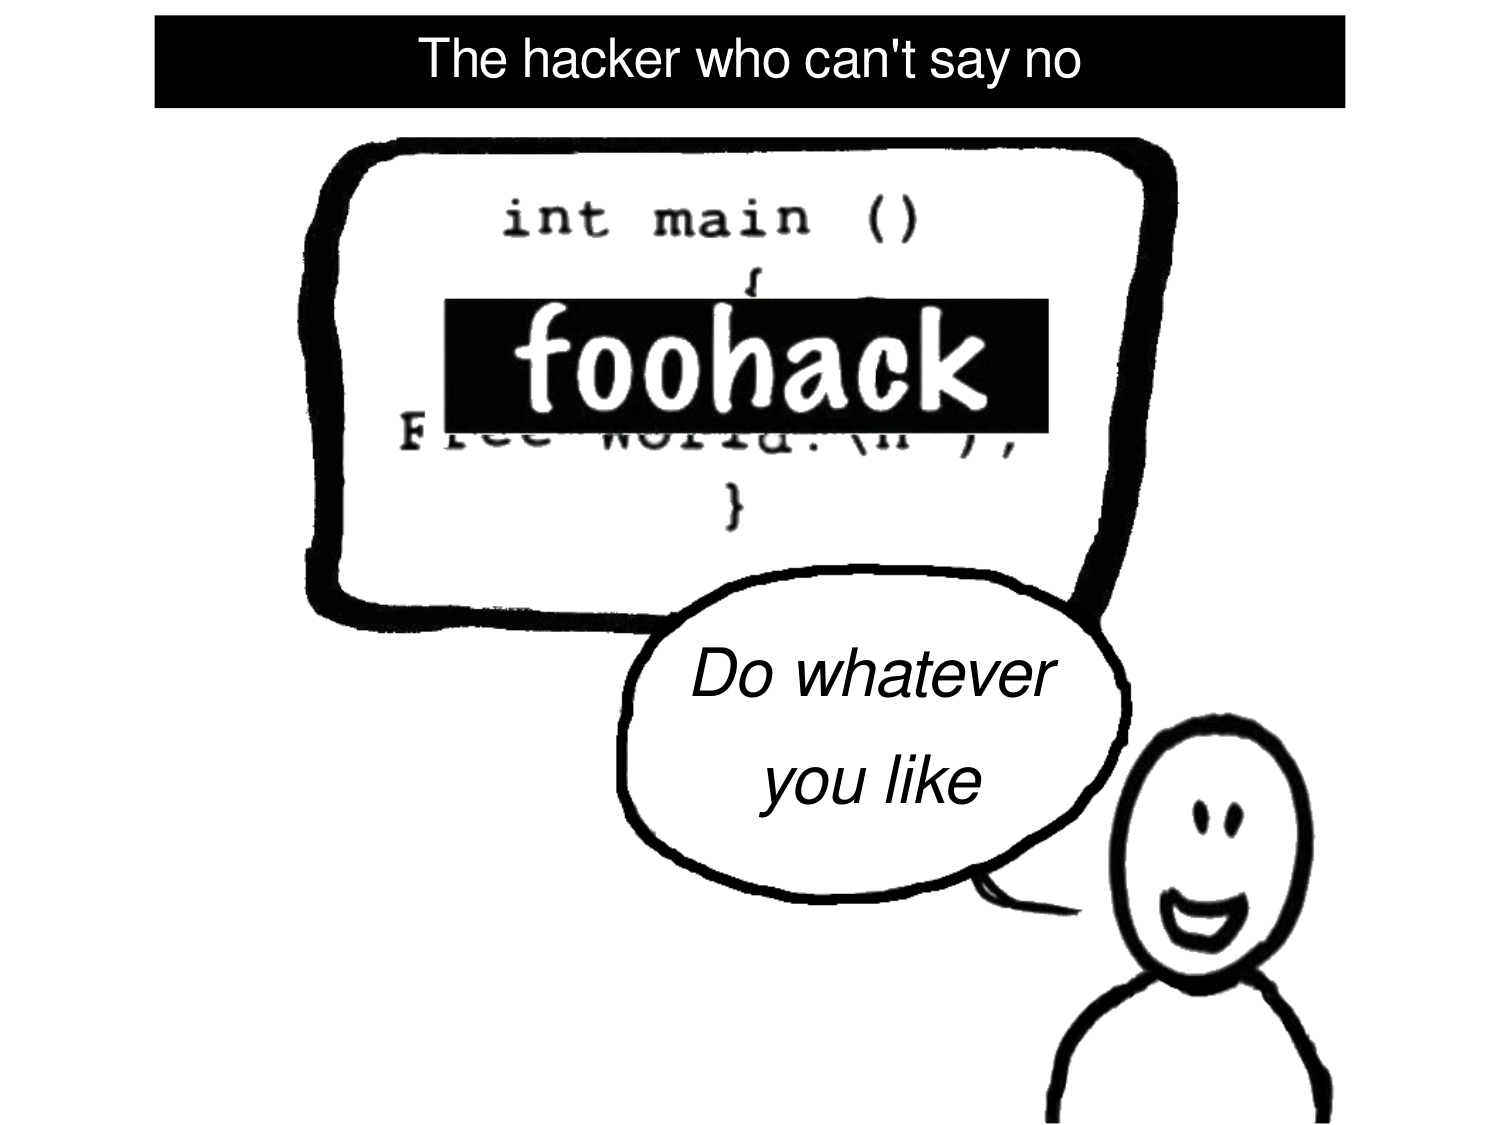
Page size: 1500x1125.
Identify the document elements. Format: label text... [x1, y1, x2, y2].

picture [150, 0, 1351, 1125]
text_box The hacker who can't say no [154, 15, 1346, 109]
text_box Do whatever you like [630, 577, 1111, 886]
